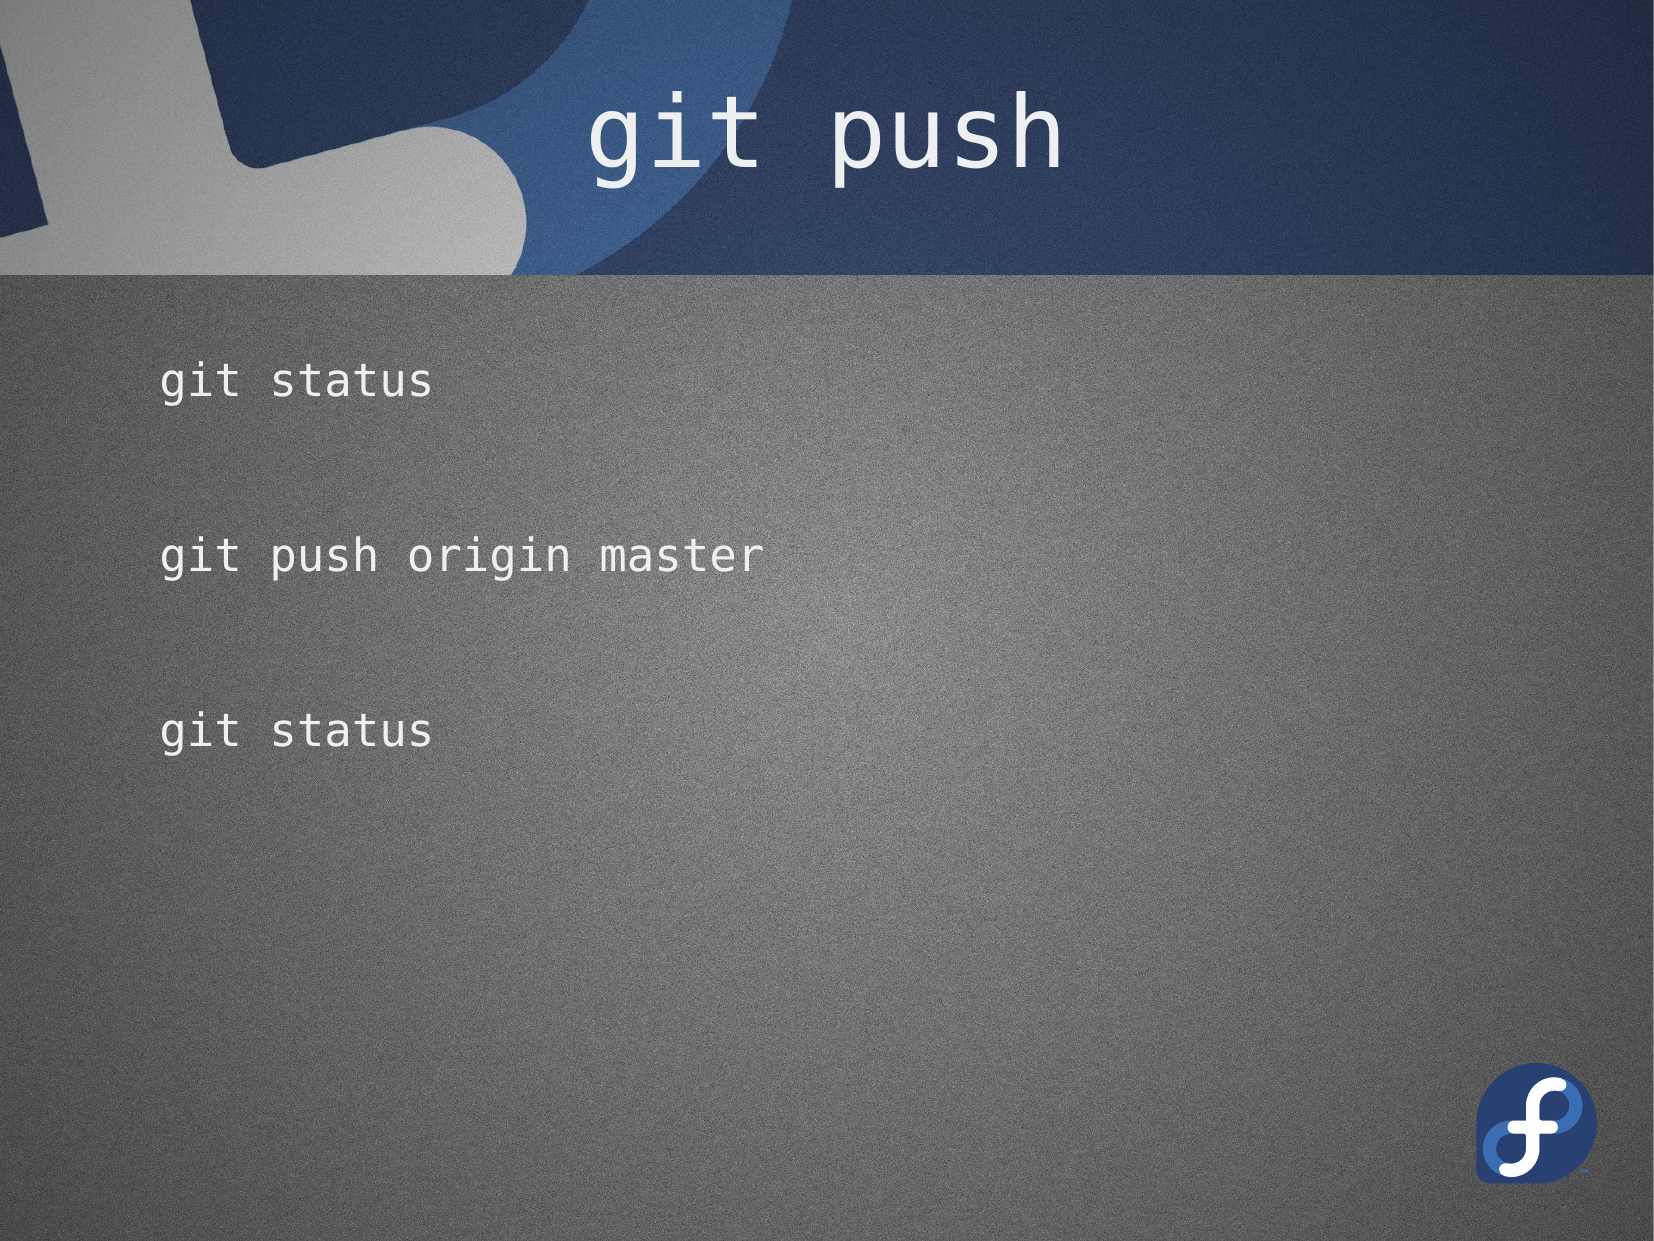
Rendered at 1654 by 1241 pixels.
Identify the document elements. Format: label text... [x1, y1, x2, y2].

picture [0, 0, 1654, 1241]
list git status git push origin master git status [88, 354, 1565, 1063]
title git push [88, 29, 1565, 237]
